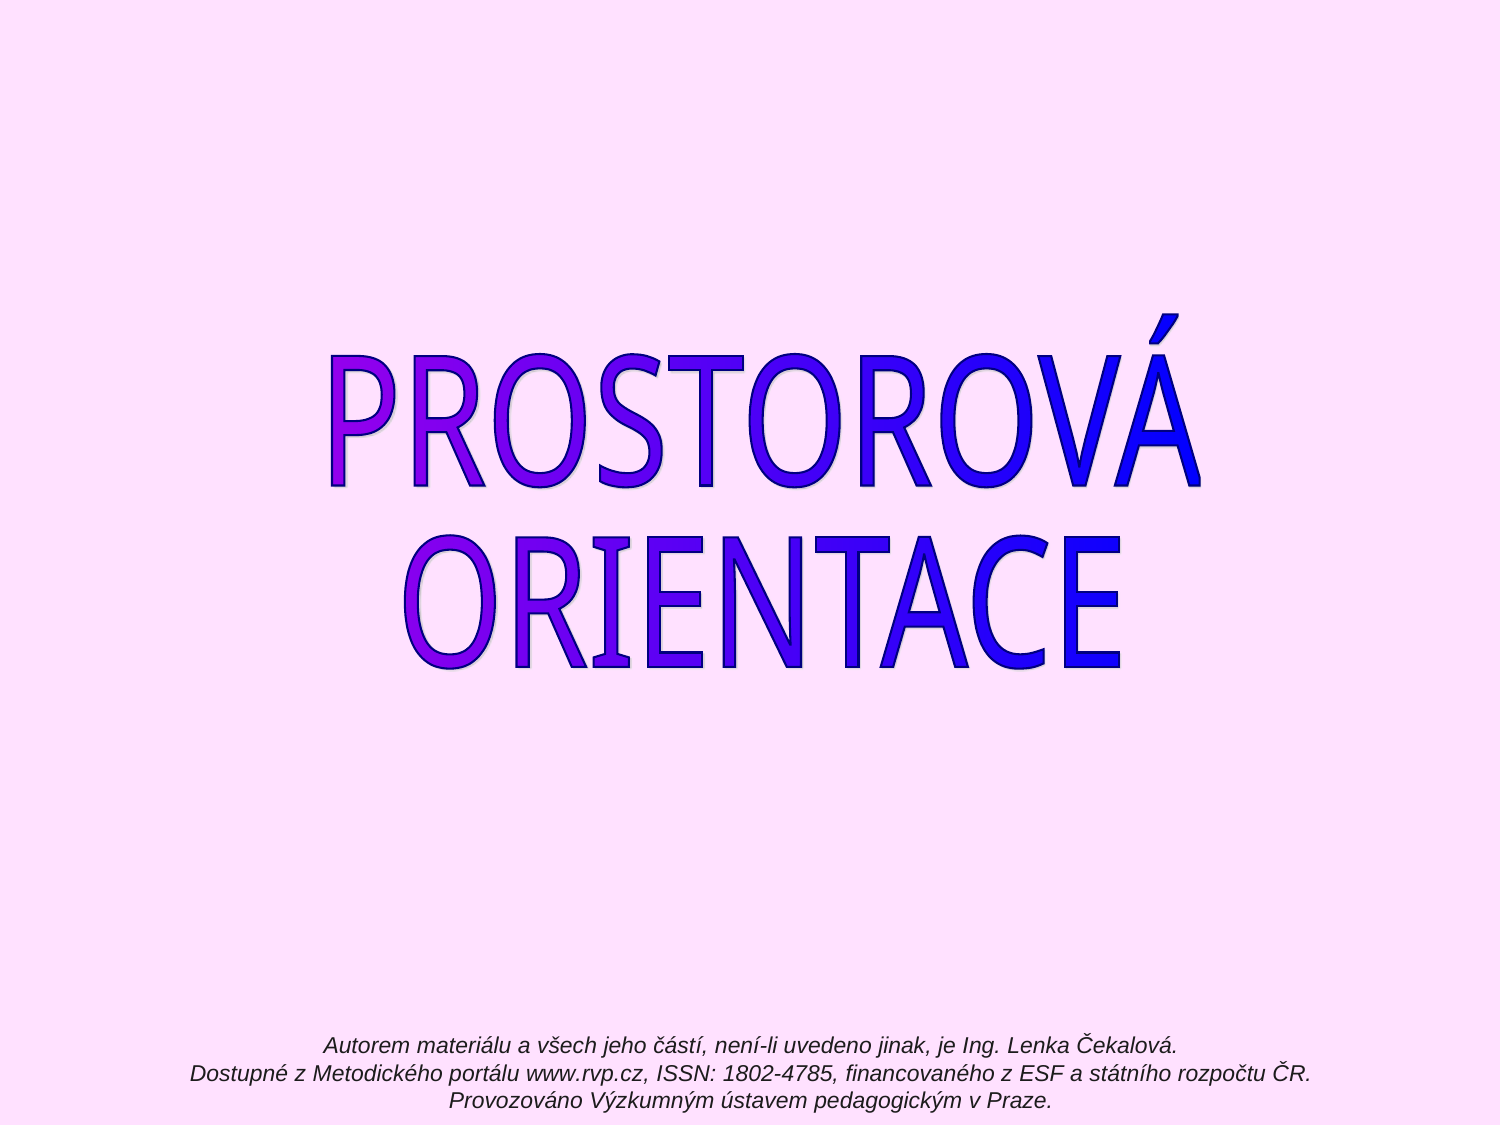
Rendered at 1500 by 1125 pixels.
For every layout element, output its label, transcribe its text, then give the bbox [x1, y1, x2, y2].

text_box PROSTOROVÁ ORIENTACE [941, 353, 1032, 488]
text_box PROSTOROVÁ ORIENTACE [815, 537, 889, 667]
text_box PROSTOROVÁ ORIENTACE [880, 536, 968, 667]
text_box PROSTOROVÁ ORIENTACE [1114, 355, 1200, 486]
text_box PROSTOROVÁ ORIENTACE [593, 537, 629, 667]
text_box PROSTOROVÁ ORIENTACE [494, 353, 585, 488]
text_box PROSTOROVÁ ORIENTACE [749, 353, 840, 488]
text_box PROSTOROVÁ ORIENTACE [973, 535, 1048, 669]
text_box PROSTOROVÁ ORIENTACE [404, 535, 495, 669]
text_box PROSTOROVÁ ORIENTACE [647, 537, 703, 667]
text_box PROSTOROVÁ ORIENTACE [414, 356, 485, 486]
text_box PROSTOROVÁ ORIENTACE [669, 356, 743, 486]
text_box PROSTOROVÁ ORIENTACE [1150, 314, 1178, 344]
text_box PROSTOROVÁ ORIENTACE [861, 356, 931, 486]
text_box PROSTOROVÁ ORIENTACE [723, 537, 802, 667]
text_box PROSTOROVÁ ORIENTACE [516, 537, 587, 667]
text_box PROSTOROVÁ ORIENTACE [1038, 356, 1121, 486]
text_box Autorem materiálu a všech jeho částí, není-li uvedeno jinak, je Ing. Lenka Čekalová. Dostupné z Metodického portálu www.rvp.cz, ISSN: 1802-4785, financovaného z ESF a státního rozpočtu ČR. Provozováno Výzkumným ústavem pedagogickým v Praze. [53, 1023, 1450, 1122]
text_box PROSTOROVÁ ORIENTACE [600, 354, 662, 488]
text_box PROSTOROVÁ ORIENTACE [1064, 537, 1120, 667]
text_box PROSTOROVÁ ORIENTACE [332, 355, 395, 486]
